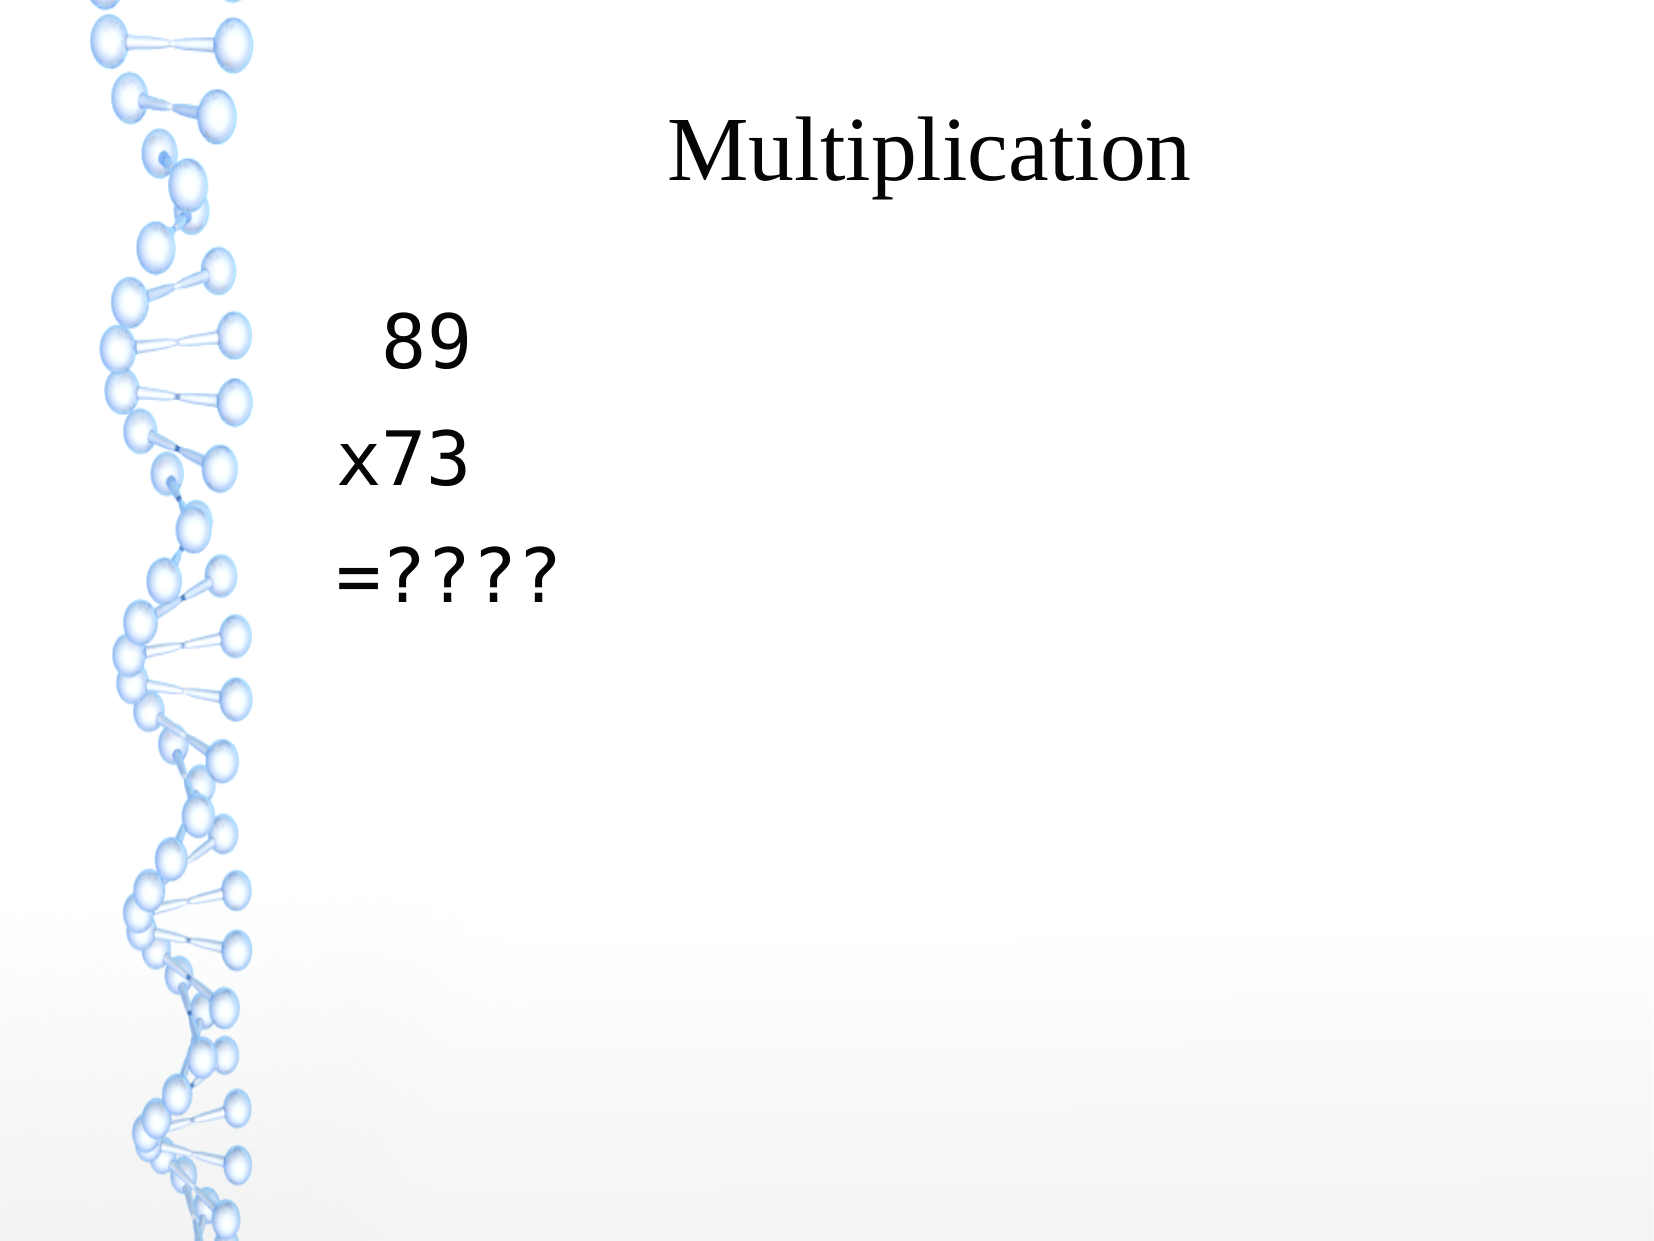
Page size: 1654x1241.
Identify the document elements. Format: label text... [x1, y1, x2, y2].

title Multiplication [265, 47, 1595, 252]
list 89 x73 =???? [265, 299, 915, 1019]
picture [0, 0, 1654, 1241]
